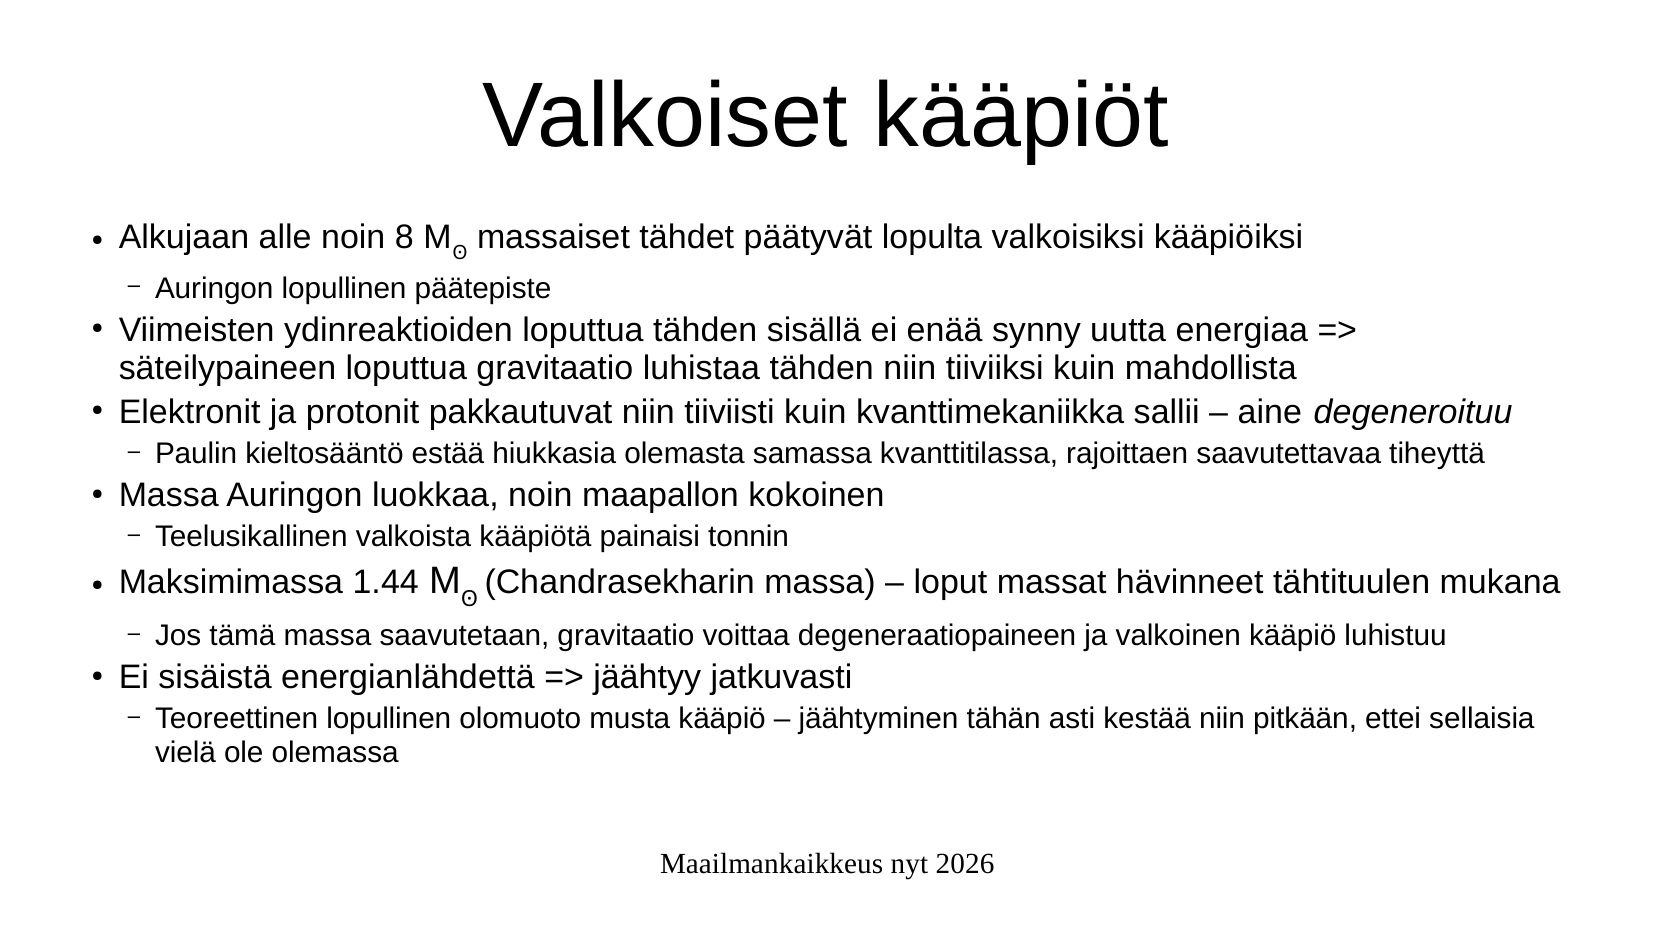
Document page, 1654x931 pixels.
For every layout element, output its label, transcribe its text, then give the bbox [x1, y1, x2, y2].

title Valkoiset kääpiöt [82, 37, 1571, 193]
list Alkujaan alle noin 8 Mʘ massaiset tähdet päätyvät lopulta valkoisiksi kääpiöiksi Auringon lopullinen päätepiste Viimeisten ydinreaktioiden loputtua tähden sisällä ei enää synny uutta energiaa => säteilypaineen loputtua gravitaatio luhistaa tähden niin tiiviiksi kuin mahdollista Elektronit ja protonit pakkautuvat niin tiiviisti kuin kvanttimekaniikka sallii – aine degeneroituu Paulin kieltosääntö estää hiukkasia olemasta samassa kvanttitilassa, rajoittaen saavutettavaa tiheyttä Massa Auringon luokkaa, noin maapallon kokoinen Teelusikallinen valkoista kääpiötä painaisi tonnin Maksimimassa 1.44 Mʘ (Chandrasekharin massa) – loput massat hävinneet tähtituulen mukana Jos tämä massa saavutetaan, gravitaatio voittaa degeneraatiopaineen ja valkoinen kääpiö luhistuu Ei sisäistä energianlähdettä => jäähtyy jatkuvasti Teoreettinen lopullinen olomuoto musta kääpiö – jäähtyminen tähän asti kestää niin pitkään, ettei sellaisia vielä ole olemassa [82, 217, 1571, 804]
